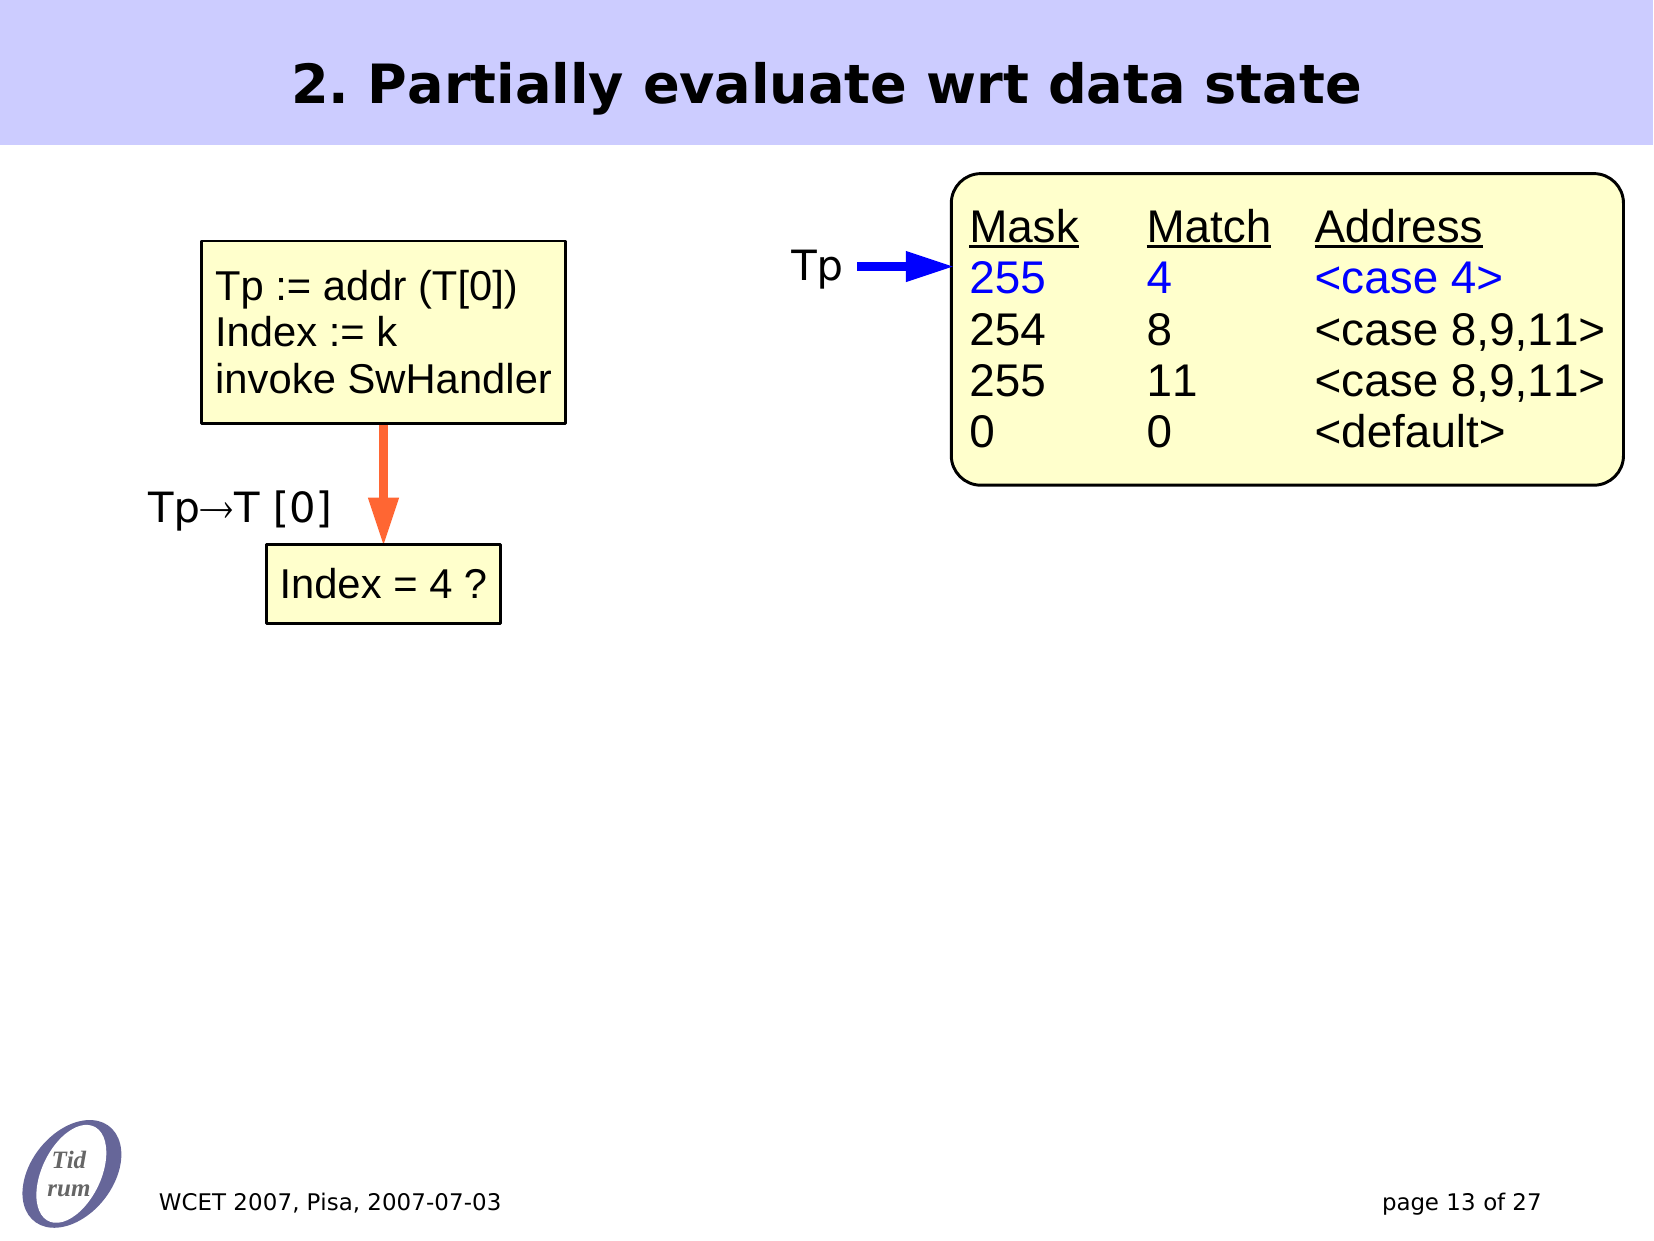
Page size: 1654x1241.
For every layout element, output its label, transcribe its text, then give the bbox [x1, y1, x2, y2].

title 2. Partially evaluate wrt data state [121, 43, 1533, 126]
text_box TpT [0] [148, 484, 340, 539]
text_box Mask Match Address 255 4 <case 4> 254 8 <case 8,9,11> 255 11 <case 8,9,11> 0 0 <default> [951, 173, 1624, 486]
text_box Index = 4 ? [266, 544, 501, 624]
text_box Tp := addr (T[0]) Index := k invoke SwHandler [201, 241, 566, 424]
text_box Tp [791, 241, 844, 291]
